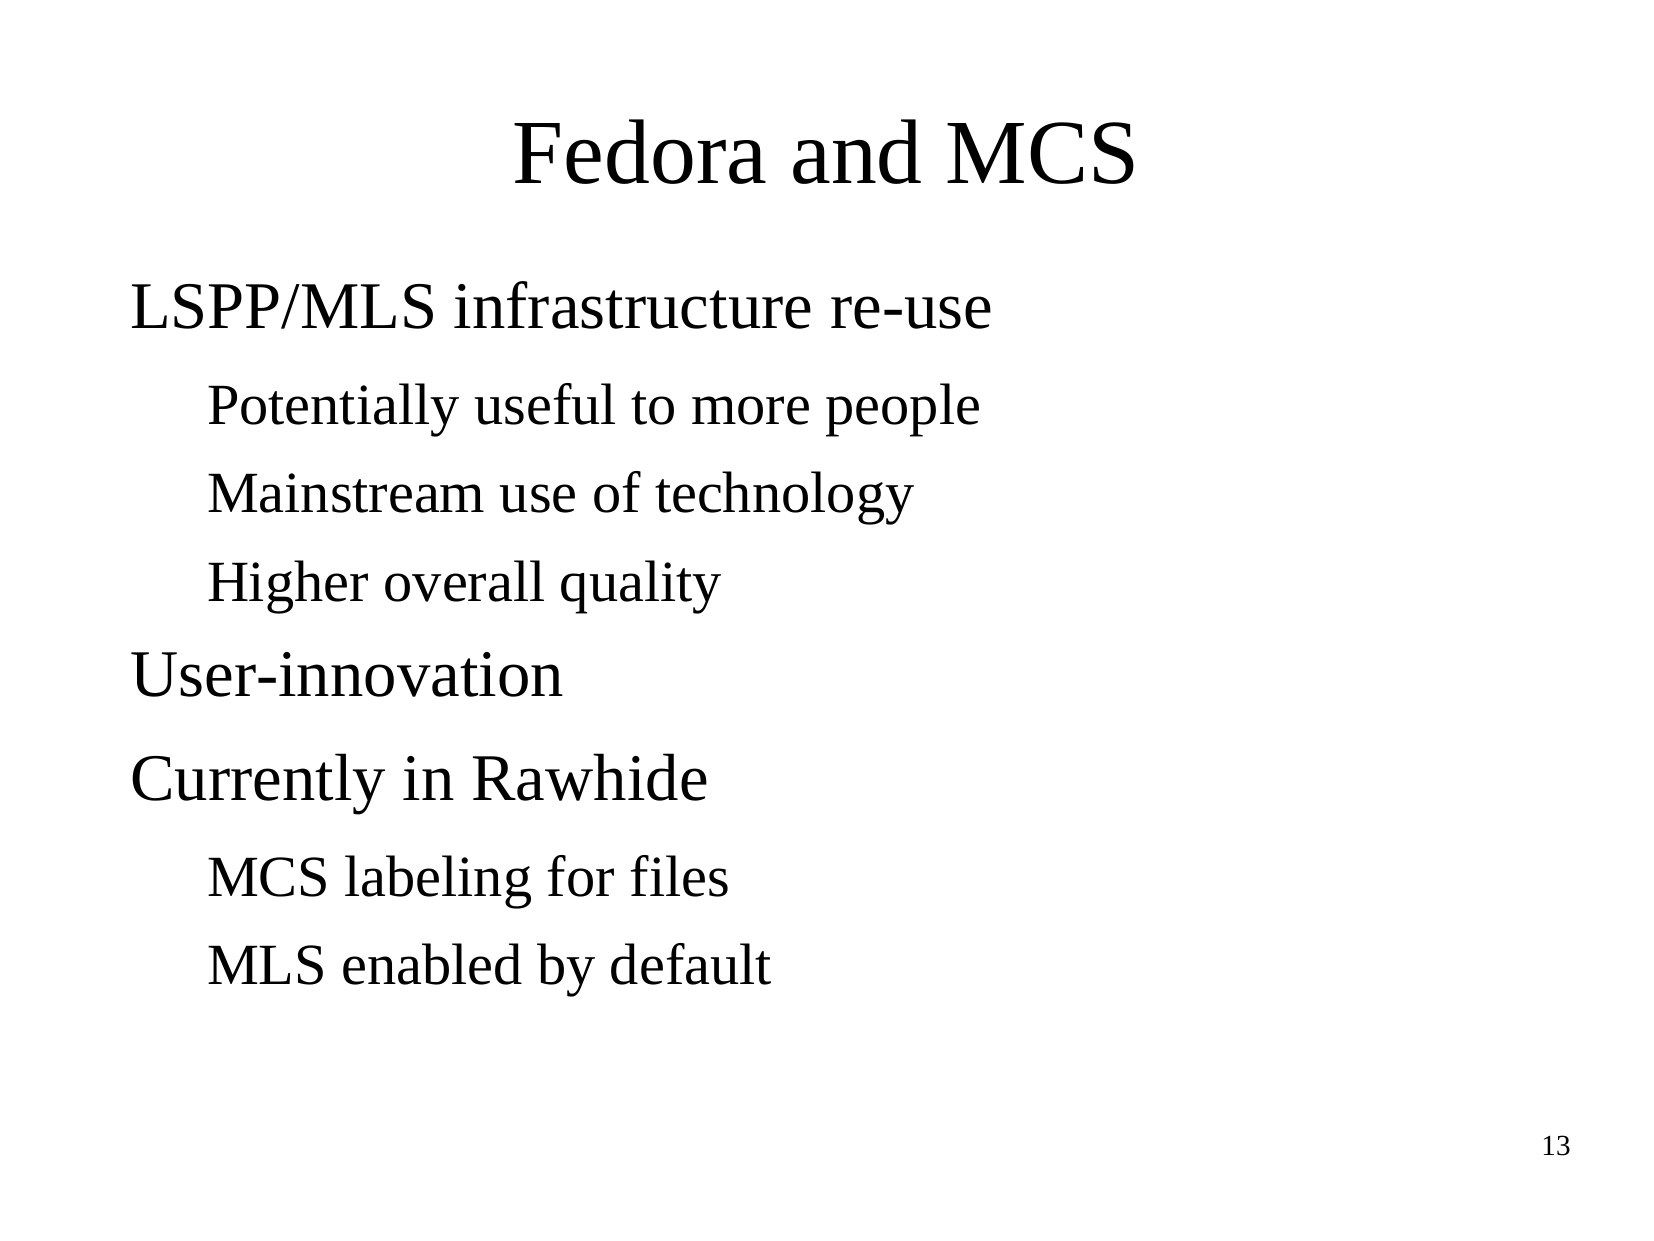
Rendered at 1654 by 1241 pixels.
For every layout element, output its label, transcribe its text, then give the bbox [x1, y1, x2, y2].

list LSPP/MLS infrastructure re-use Potentially useful to more people Mainstream use of technology Higher overall quality User-innovation Currently in Rawhide MCS labeling for files MLS enabled by default [112, 268, 1601, 1088]
title Fedora and MCS [82, 49, 1571, 257]
